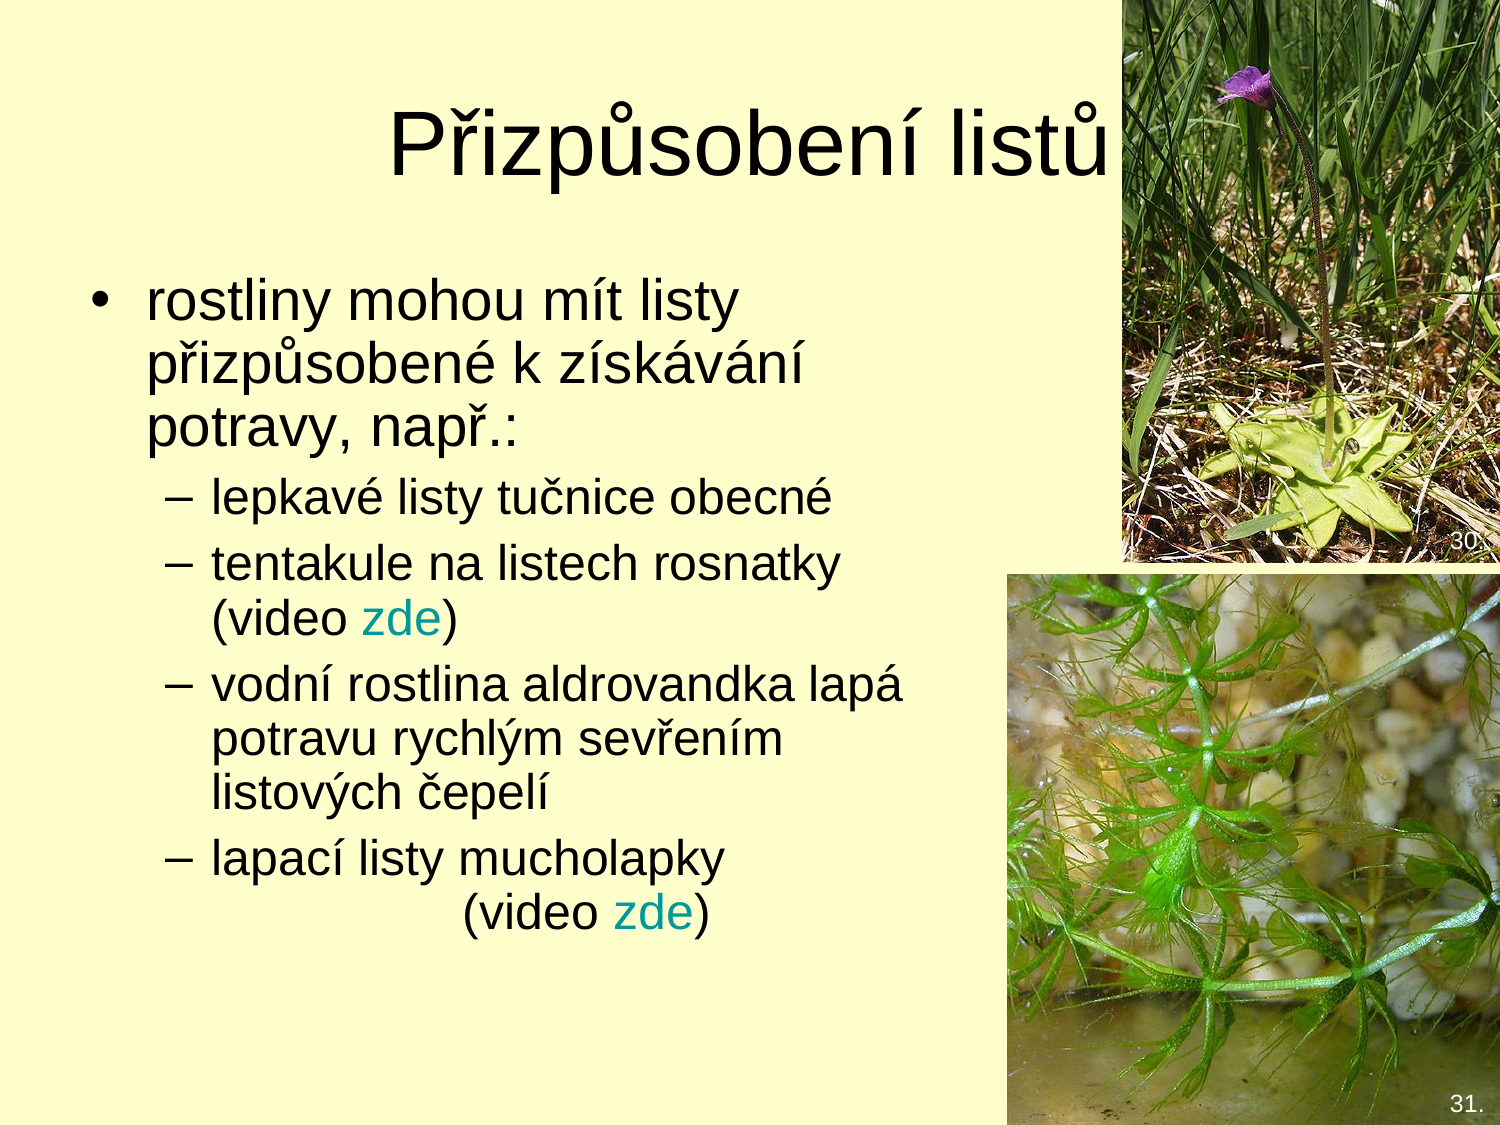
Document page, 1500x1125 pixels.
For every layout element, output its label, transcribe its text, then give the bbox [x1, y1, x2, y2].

text_box 30. [1435, 517, 1500, 563]
title Přizpůsobení listů [75, 45, 1122, 233]
picture [1007, 574, 1500, 1125]
picture [1122, 0, 1500, 563]
text_box 31. [1435, 1079, 1500, 1125]
list rostliny mohou mít listy přizpůsobené k získávání potravy, např.: lepkavé listy tučnice obecné tentakule na listech rosnatky (video zde) vodní rostlina aldrovandka lapá potravu rychlým sevřením listových čepelí lapací listy mucholapky (video zde) [75, 262, 998, 1017]
